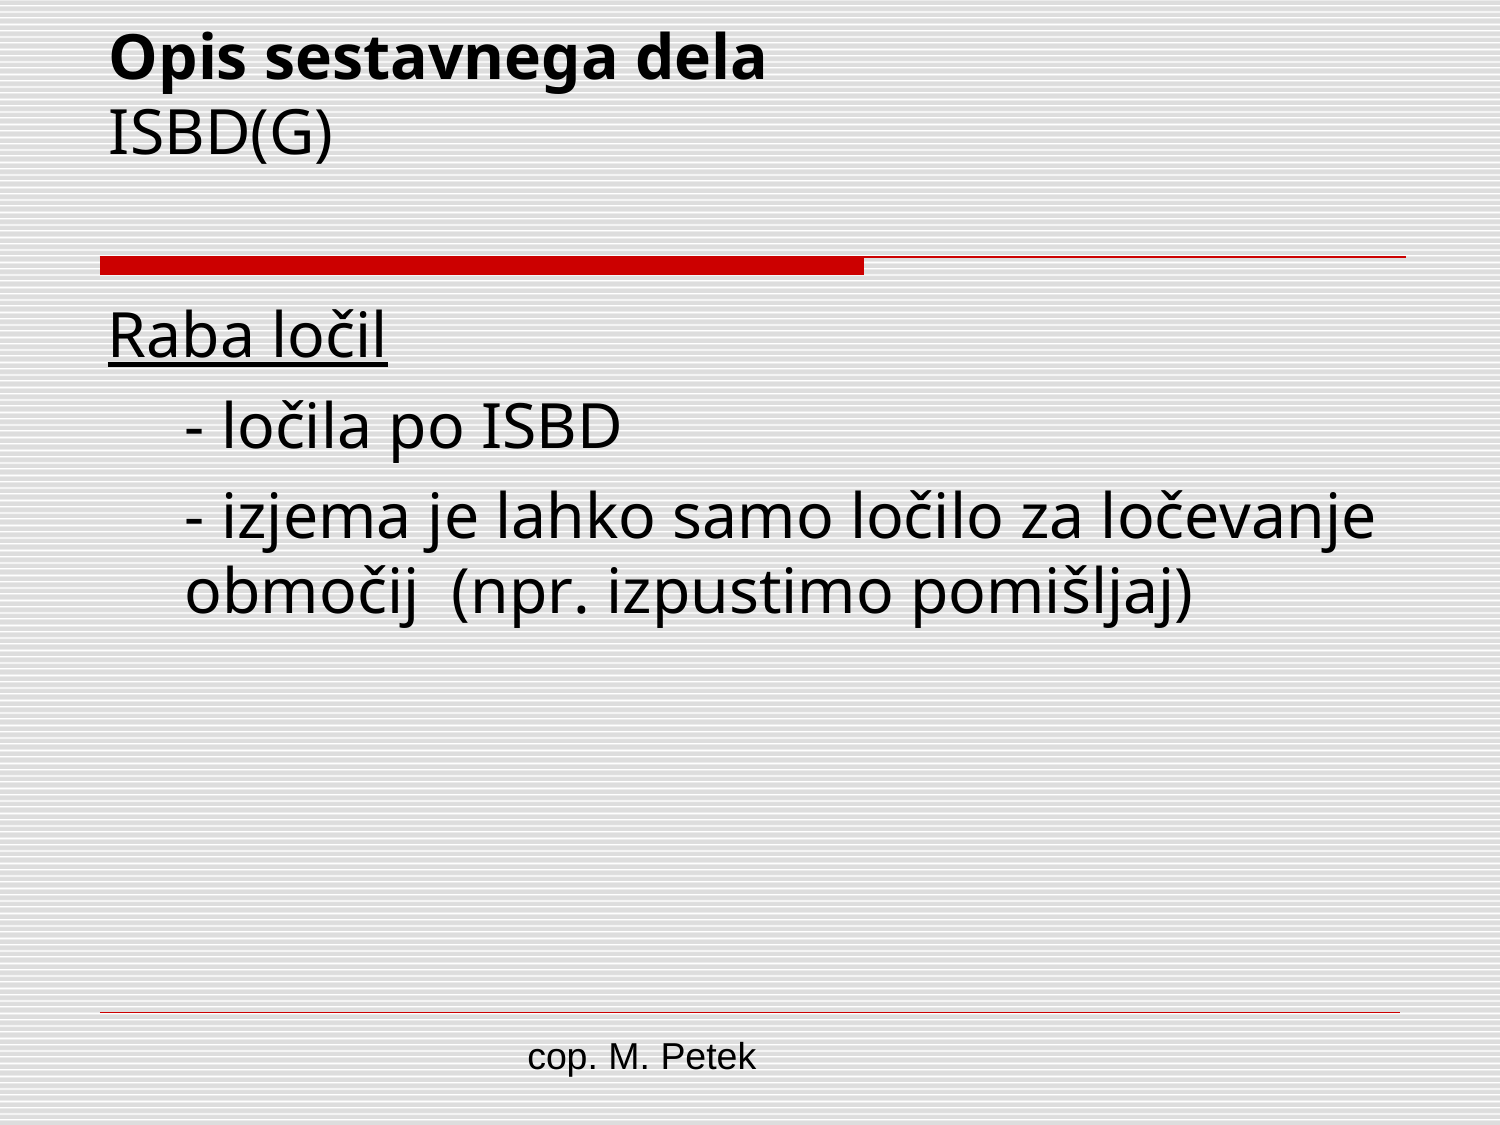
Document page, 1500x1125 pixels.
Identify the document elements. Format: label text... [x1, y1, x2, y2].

title Opis sestavnega dela ISBD(G) [94, 9, 1371, 250]
picture [0, 0, 1500, 1125]
list Raba ločil - ločila po ISBD - izjema je lahko samo ločilo za ločevanje območij (npr. izpustimo pomišljaj) [92, 287, 1406, 988]
